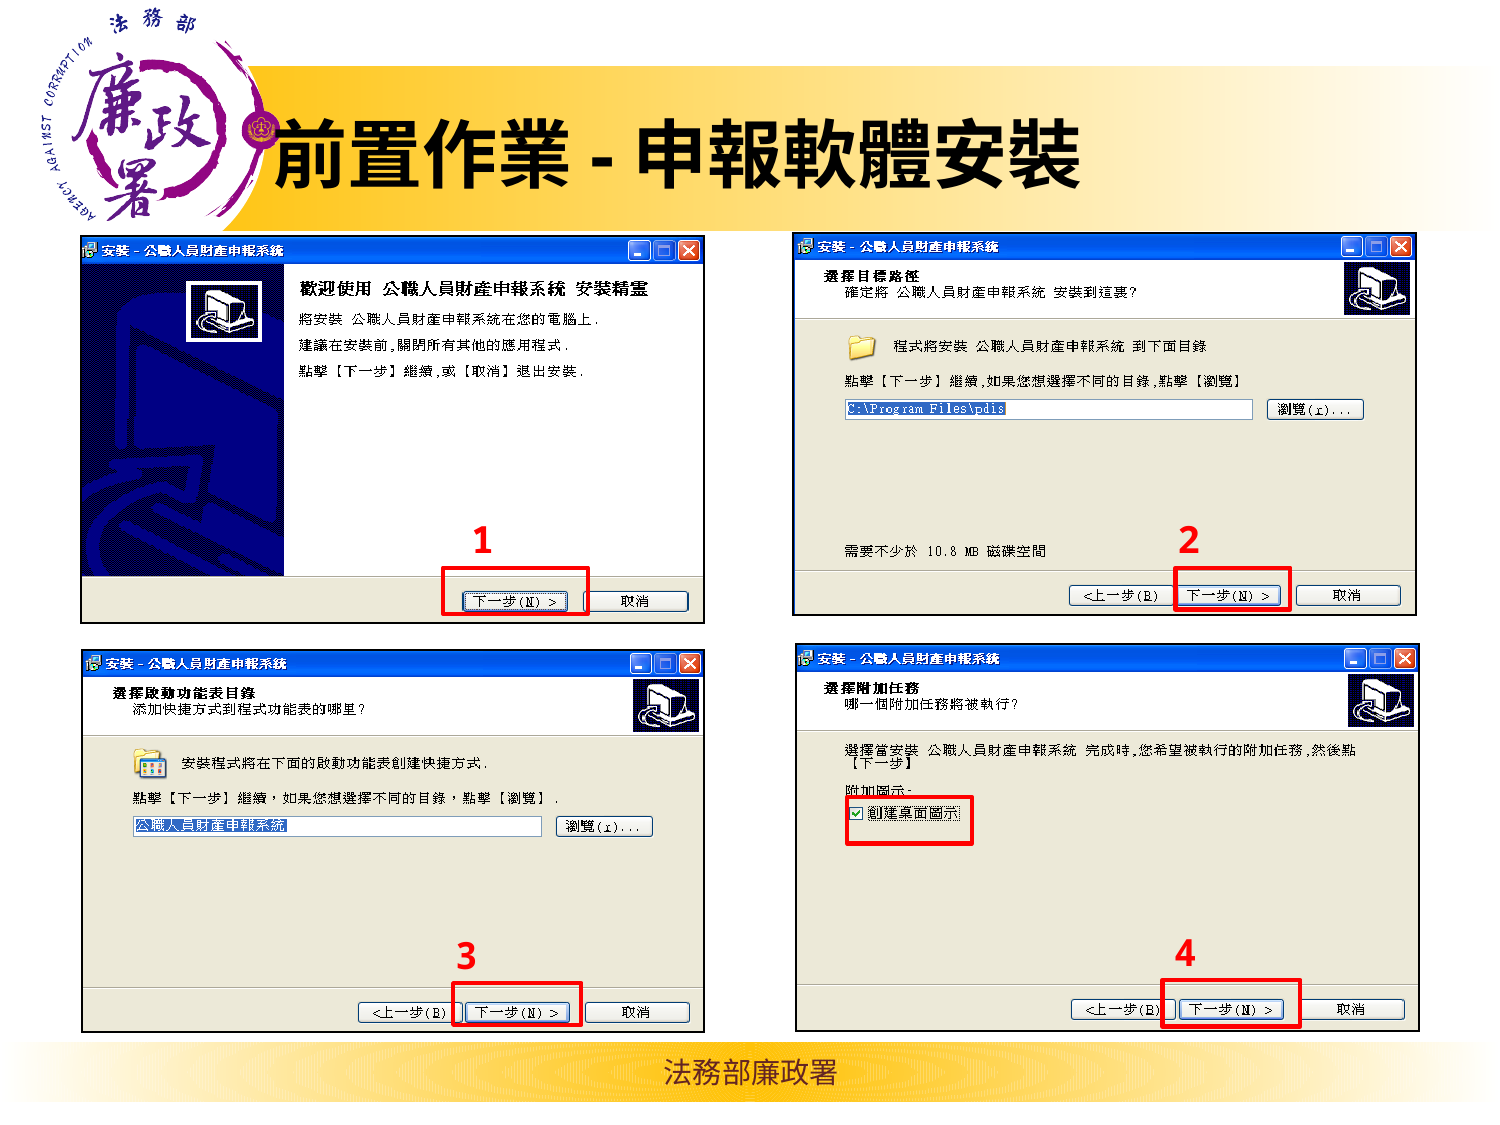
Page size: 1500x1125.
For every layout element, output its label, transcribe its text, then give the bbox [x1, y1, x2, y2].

picture [794, 234, 1415, 615]
picture [797, 645, 1418, 1030]
text_box 3 [439, 924, 493, 984]
title 前置作業-申報軟體安裝 [257, 70, 1426, 235]
picture [82, 237, 703, 622]
text_box 法務部廉政署 [513, 1046, 989, 1107]
text_box 2 [1162, 508, 1216, 568]
text_box 4 [1159, 921, 1212, 981]
picture [82, 651, 704, 1032]
text_box 1 [456, 508, 509, 568]
